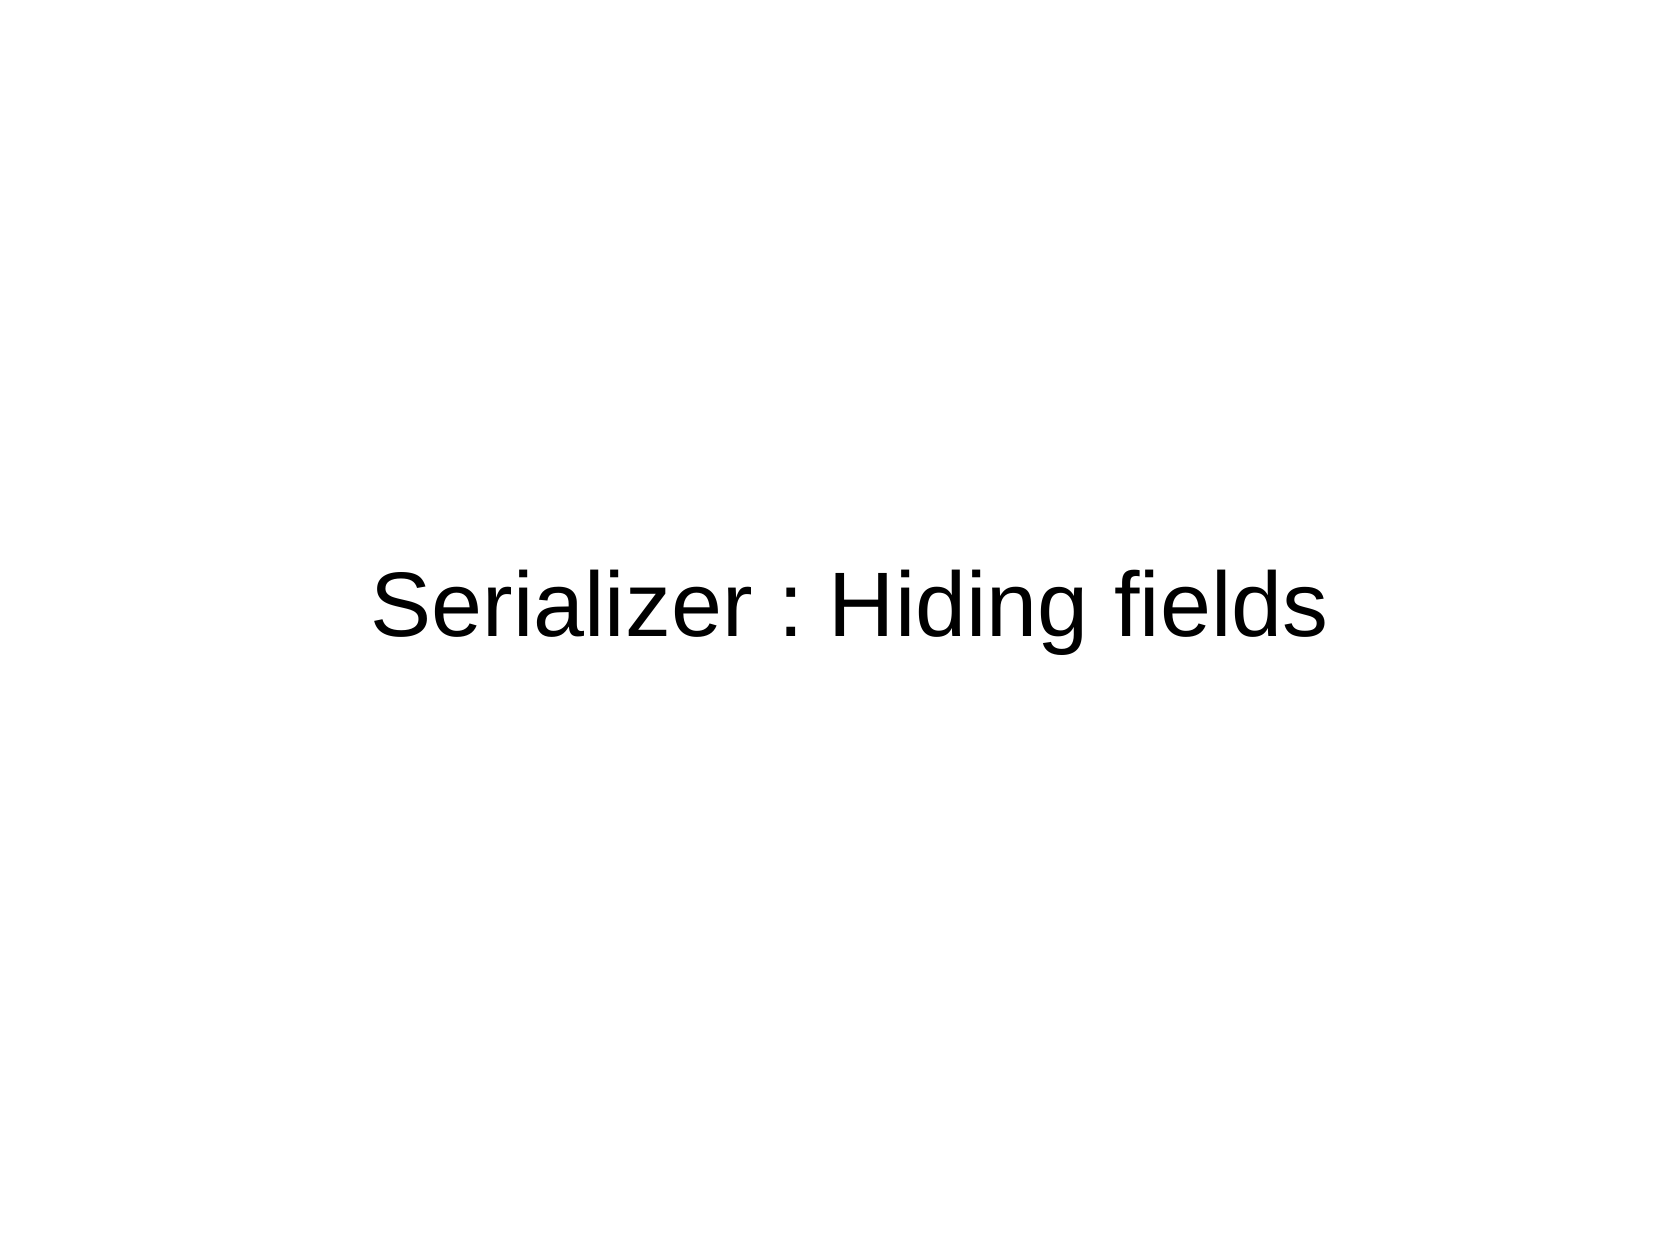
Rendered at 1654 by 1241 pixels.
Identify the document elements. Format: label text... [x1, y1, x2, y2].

title Serializer : Hiding fields [106, 501, 1595, 709]
